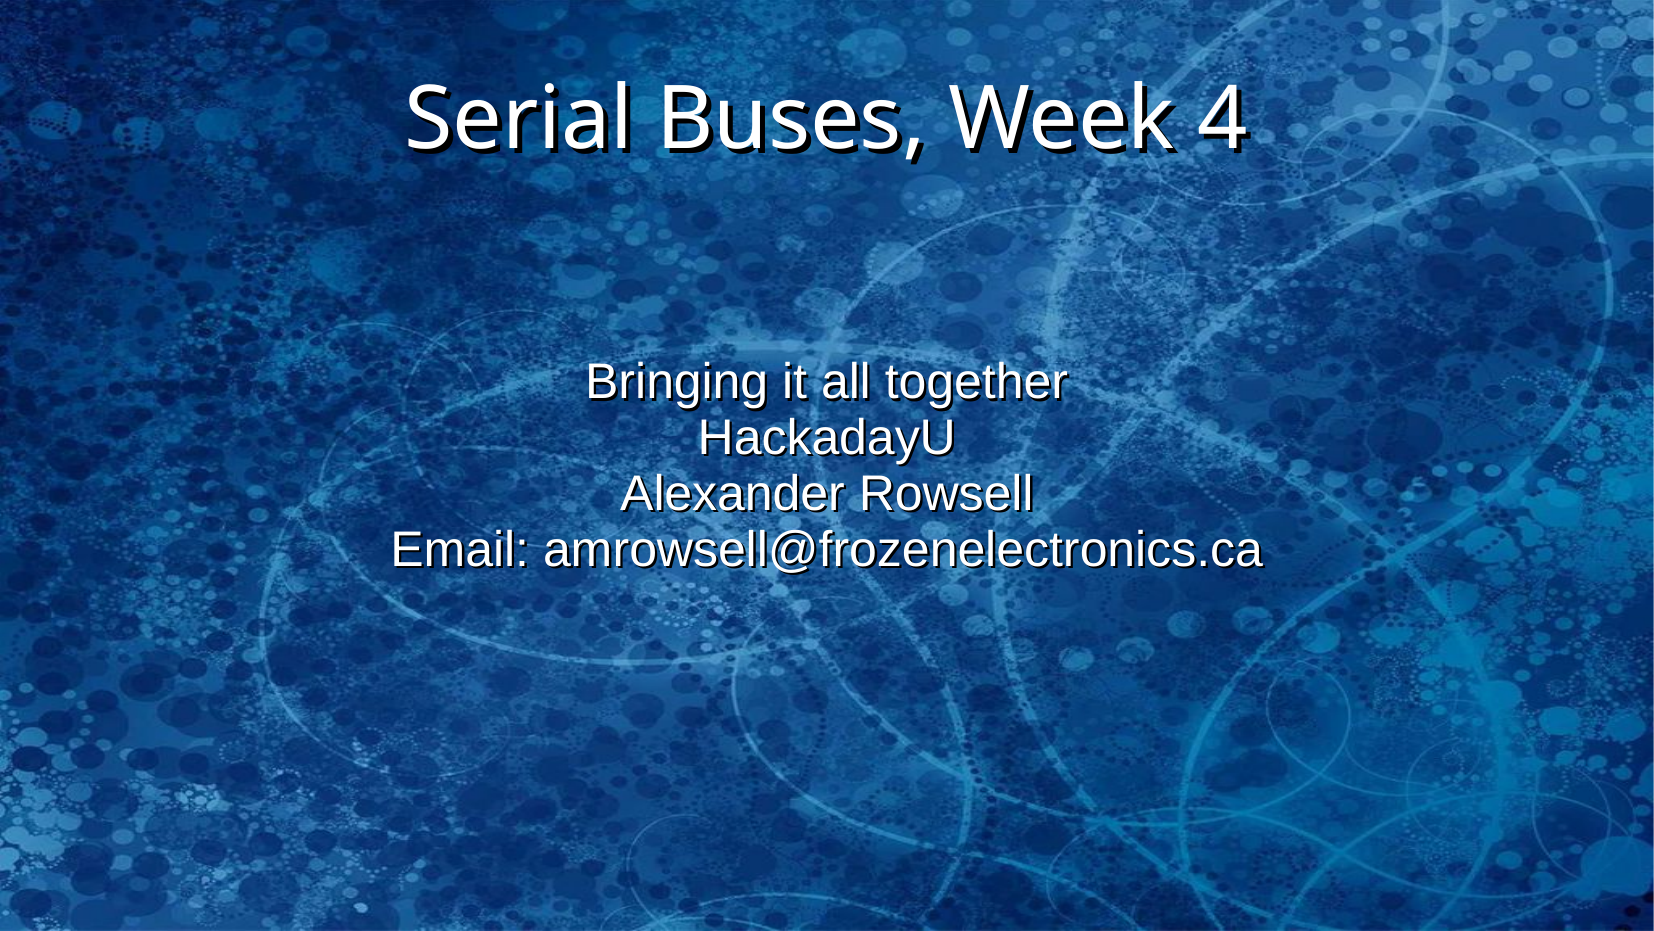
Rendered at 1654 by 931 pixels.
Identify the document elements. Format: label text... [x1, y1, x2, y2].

subtitle Bringing it all together HackadayU Alexander Rowsell Email: amrowsell@frozenelectronics.ca [82, 274, 1571, 656]
title Serial Buses, Week 4 [82, 37, 1571, 193]
picture [0, 0, 1654, 931]
